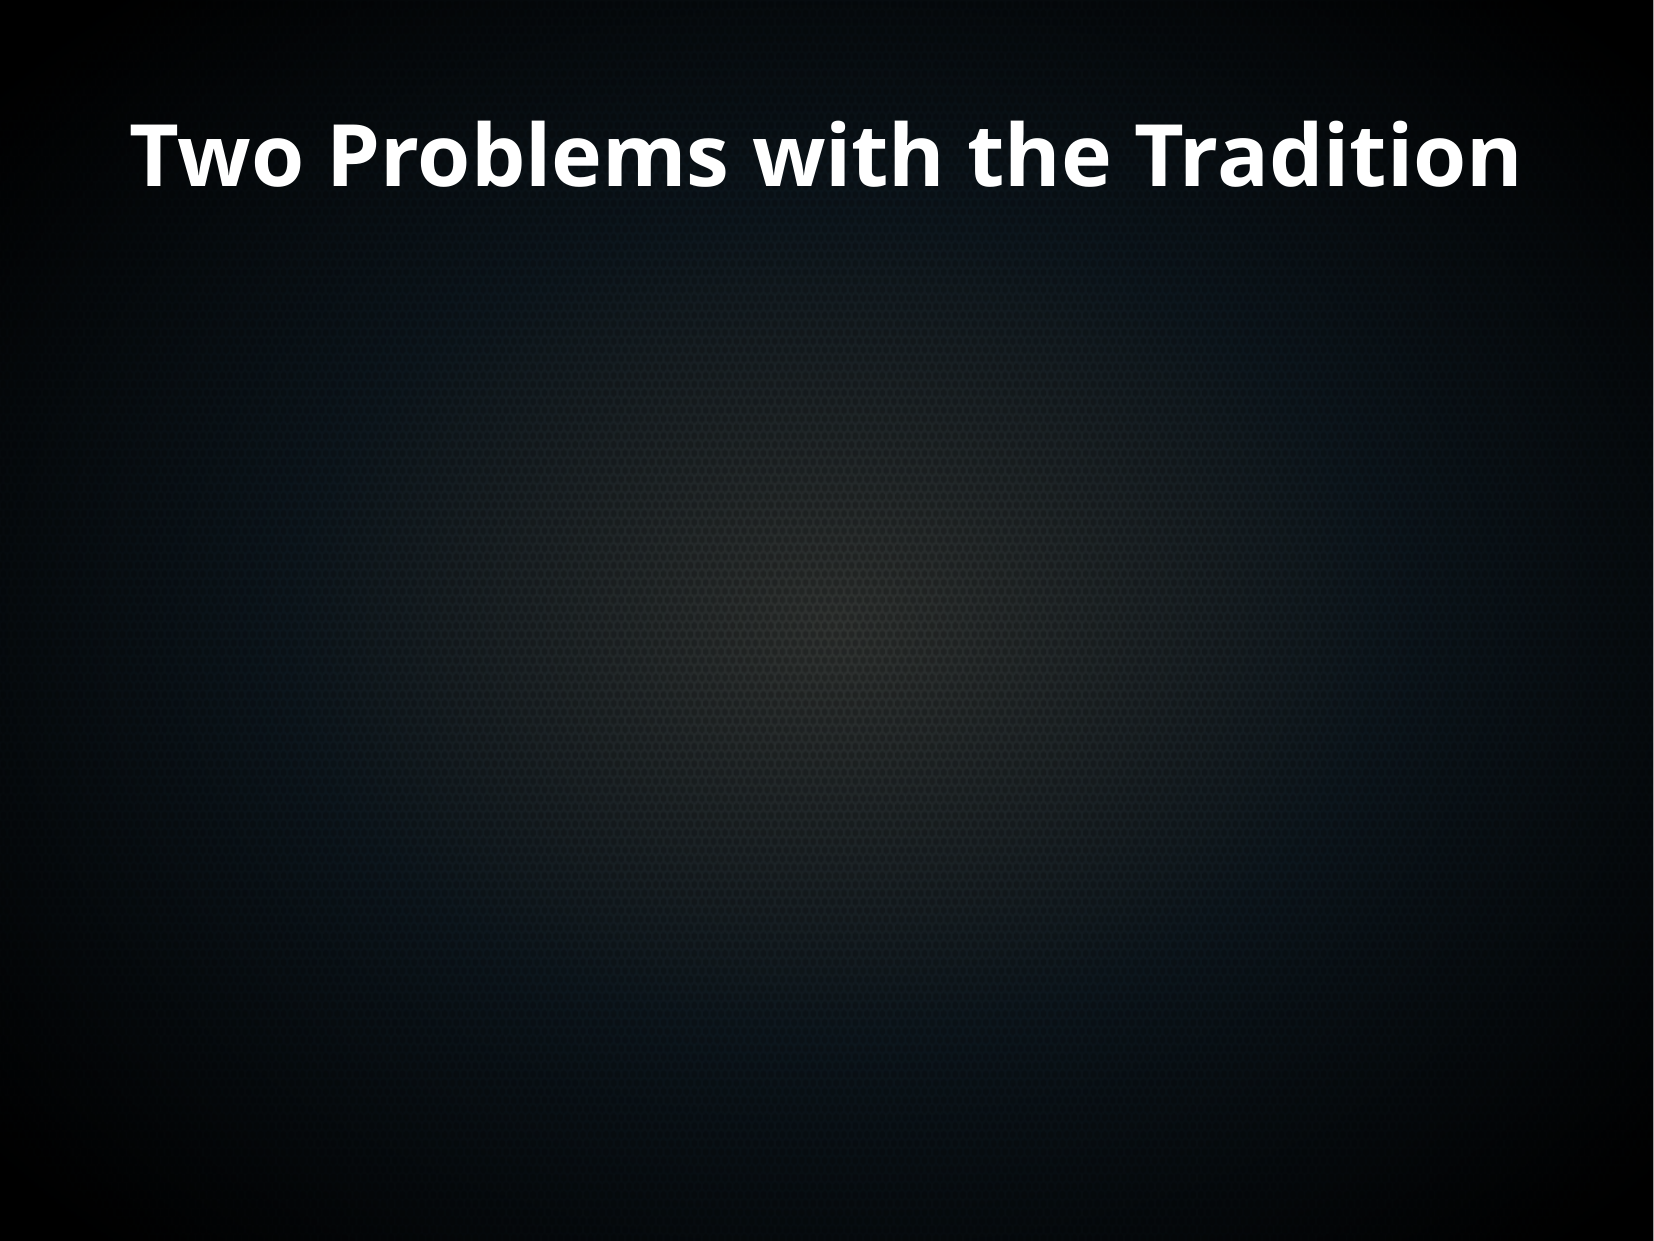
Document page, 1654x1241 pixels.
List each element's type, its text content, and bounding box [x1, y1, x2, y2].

picture [0, 0, 1654, 1241]
title Two Problems with the Tradition [82, 49, 1571, 257]
